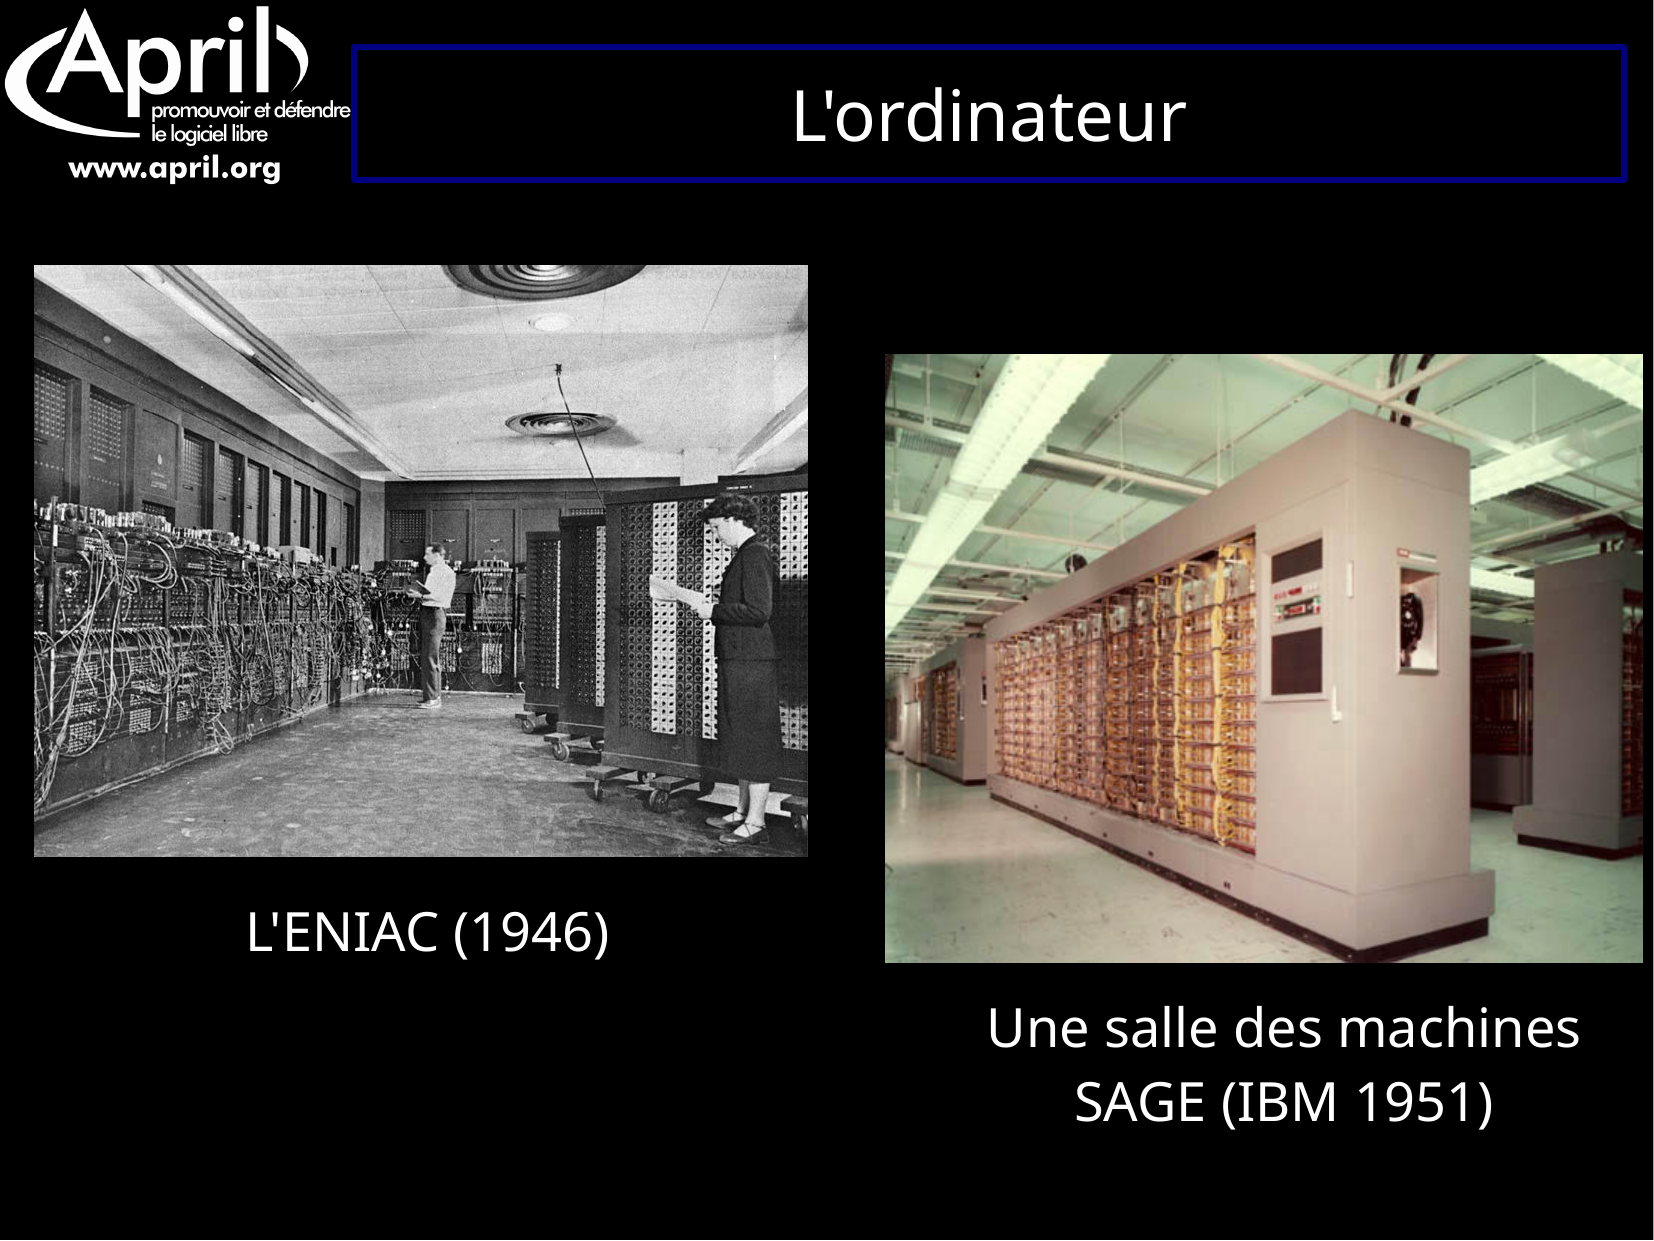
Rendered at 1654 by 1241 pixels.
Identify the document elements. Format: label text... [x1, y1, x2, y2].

picture [885, 354, 1643, 963]
text_box Une salle des machines SAGE (IBM 1951) [915, 981, 1654, 1123]
picture [0, 0, 355, 200]
picture [34, 265, 808, 857]
title L'ordinateur [354, 47, 1625, 181]
text_box L'ENIAC (1946) [59, 885, 798, 964]
